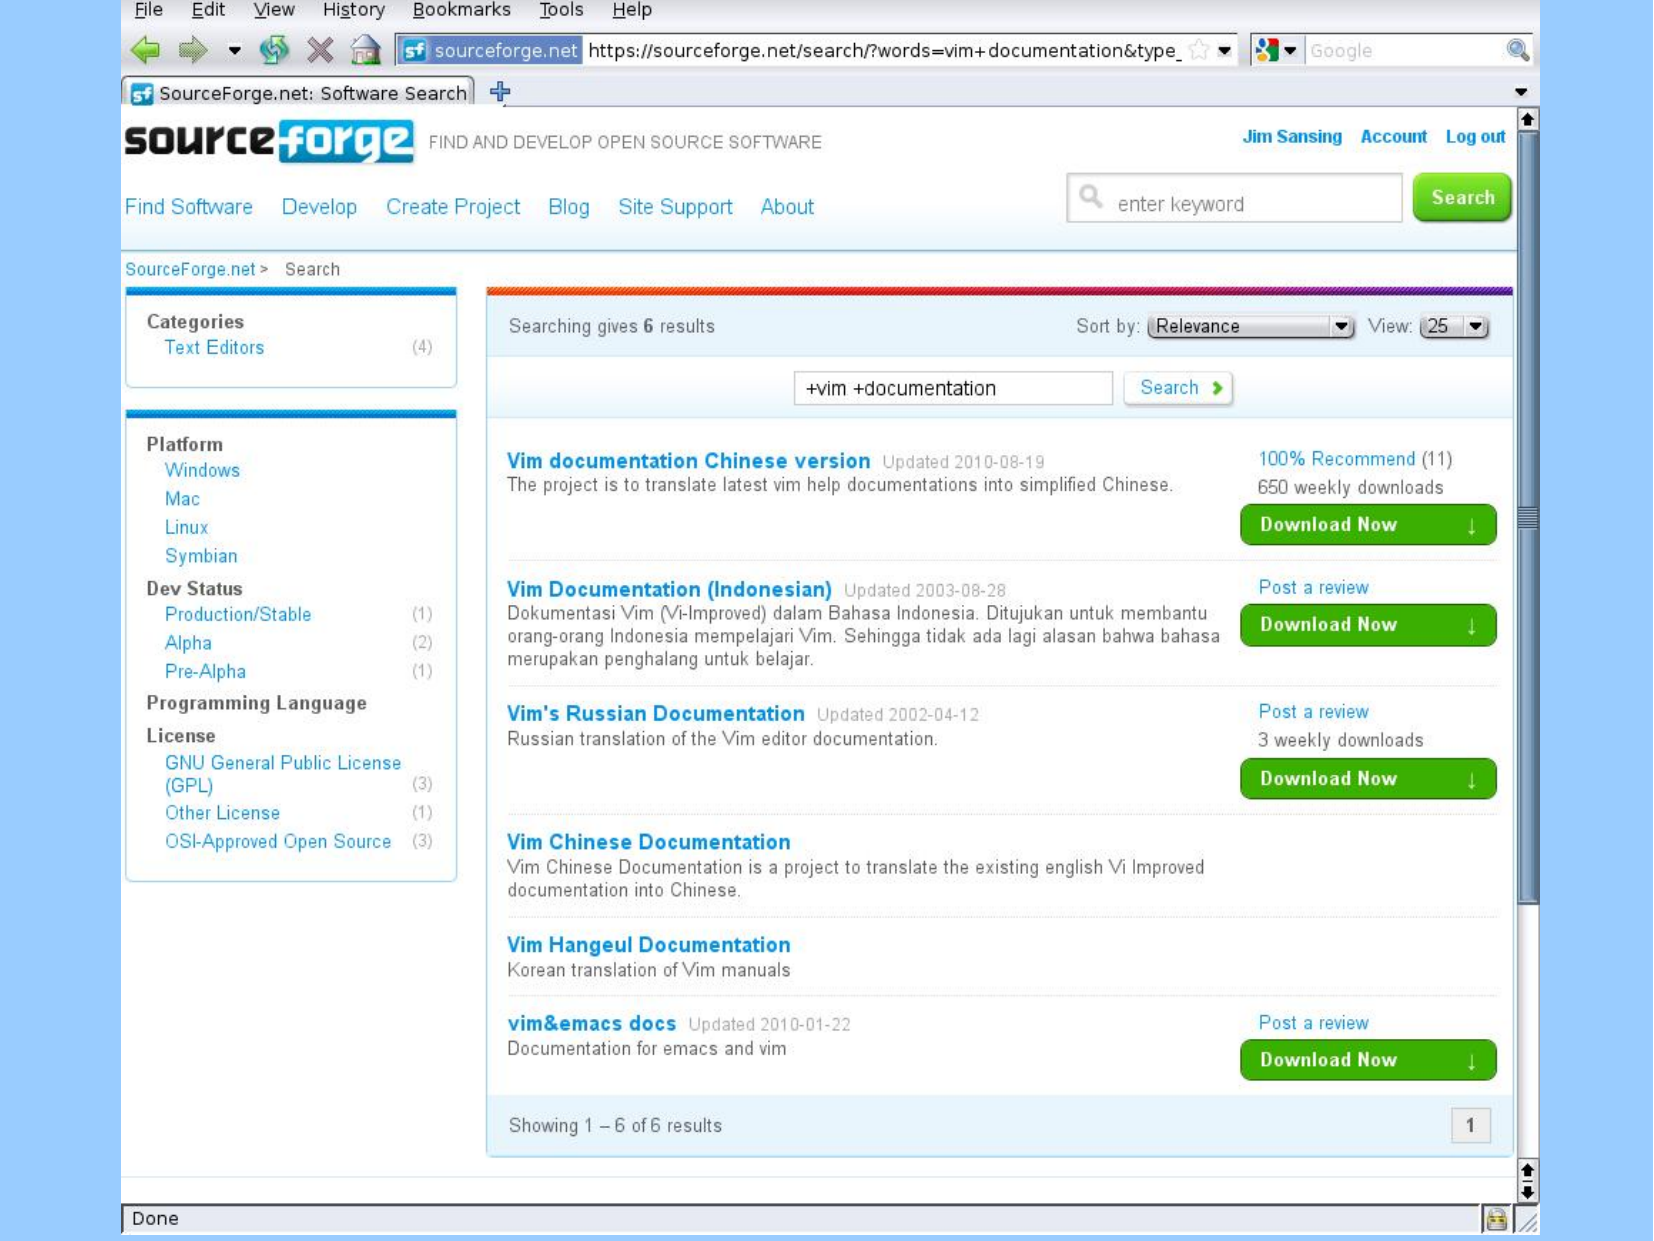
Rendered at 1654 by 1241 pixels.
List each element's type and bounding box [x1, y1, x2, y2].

picture [121, 0, 1540, 1235]
